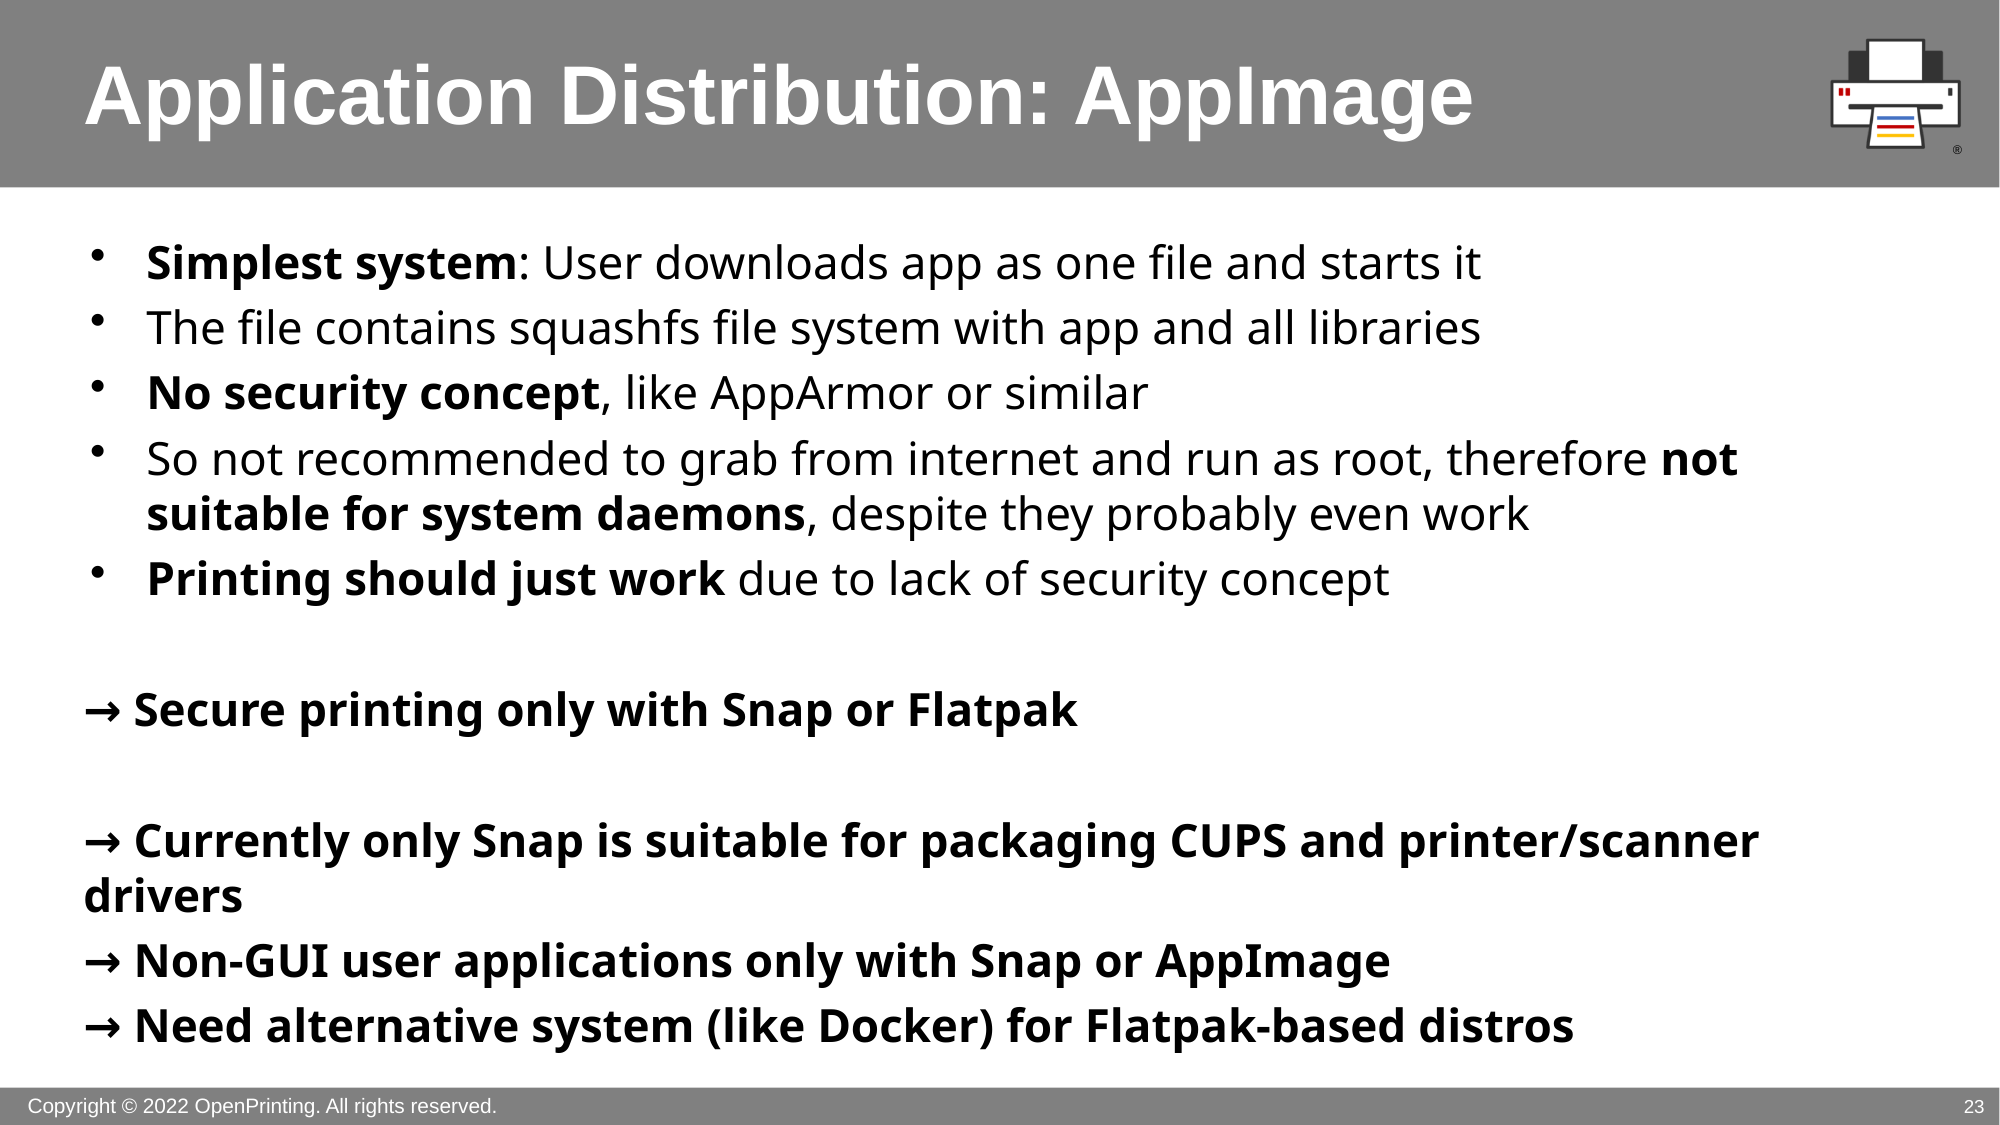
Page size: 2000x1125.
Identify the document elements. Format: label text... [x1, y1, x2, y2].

title Application Distribution: AppImage [75, 7, 1786, 175]
list Simplest system: User downloads app as one file and starts it The file contains squashfs file system with app and all libraries No security concept, like AppArmor or similar So not recommended to grab from internet and run as root, therefore not suitable for system daemons, despite they probably even work Printing should just work due to lack of security concept → Secure printing only with Snap or Flatpak → Currently only Snap is suitable for packaging CUPS and printer/scanner drivers → Non-GUI user applications only with Snap or AppImage → Need alternative system (like Docker) for Flatpak-based distros [75, 224, 1936, 1067]
picture [1825, 33, 1966, 154]
